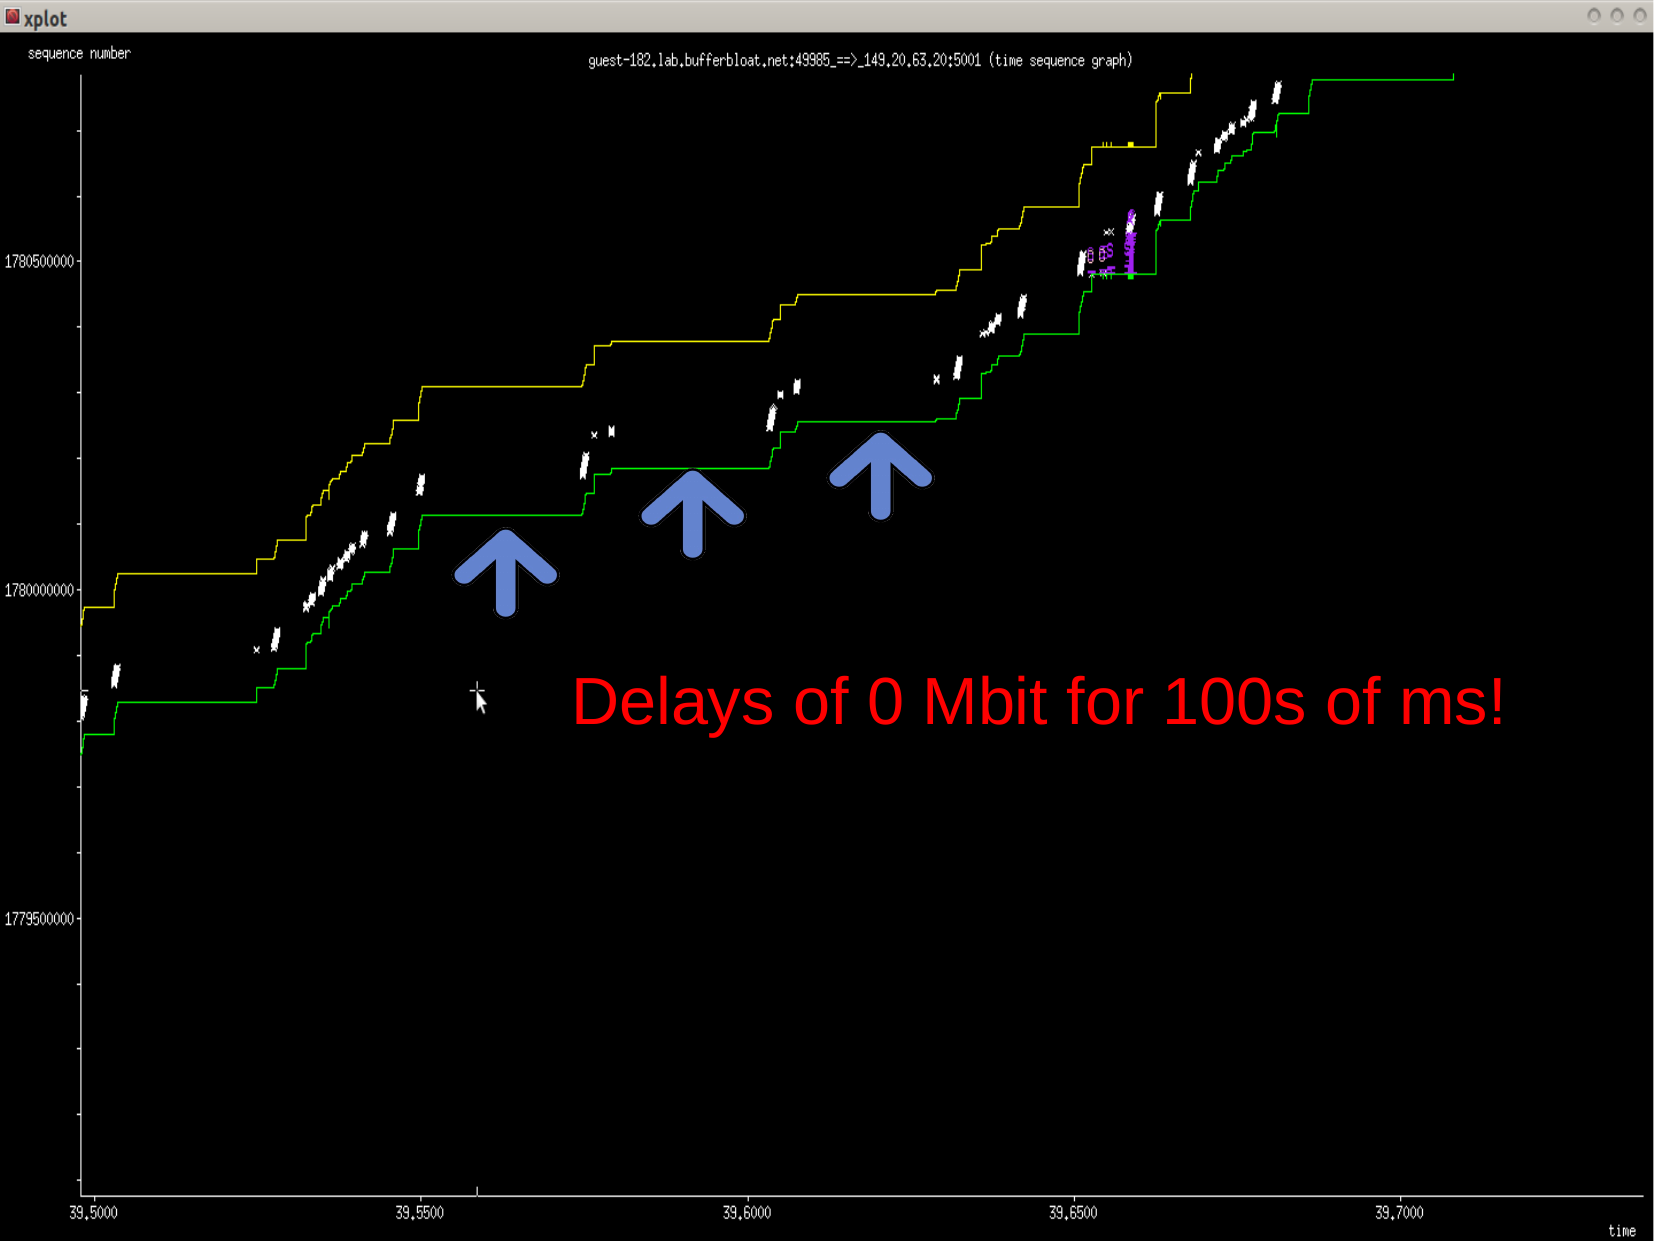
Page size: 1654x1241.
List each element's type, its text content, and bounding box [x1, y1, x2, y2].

picture [0, 0, 1654, 1241]
text_box Delays of 0 Mbit for 100s of ms! [556, 656, 1569, 894]
